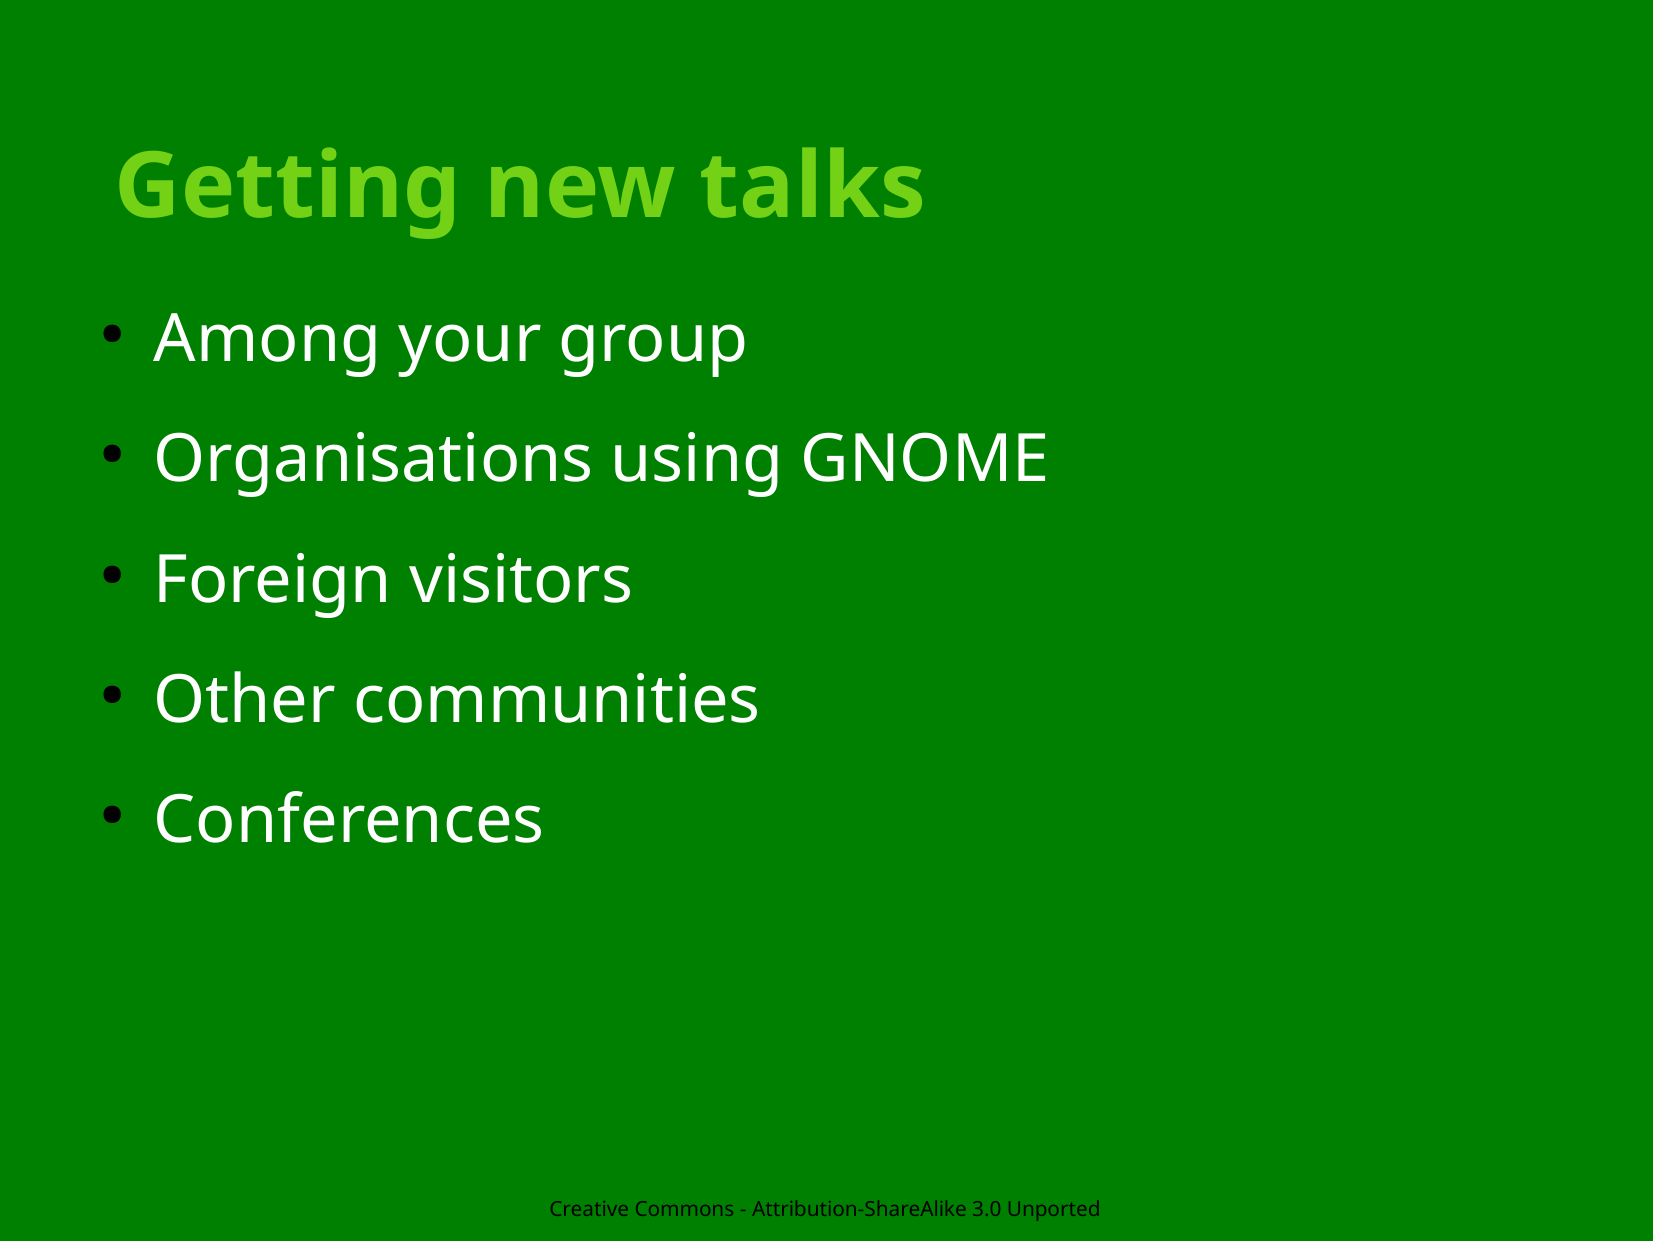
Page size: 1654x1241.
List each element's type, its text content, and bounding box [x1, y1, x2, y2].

list Among your group Organisations using GNOME Foreign visitors Other communities Conferences [82, 290, 1575, 1109]
title Getting new talks [115, 78, 1538, 287]
